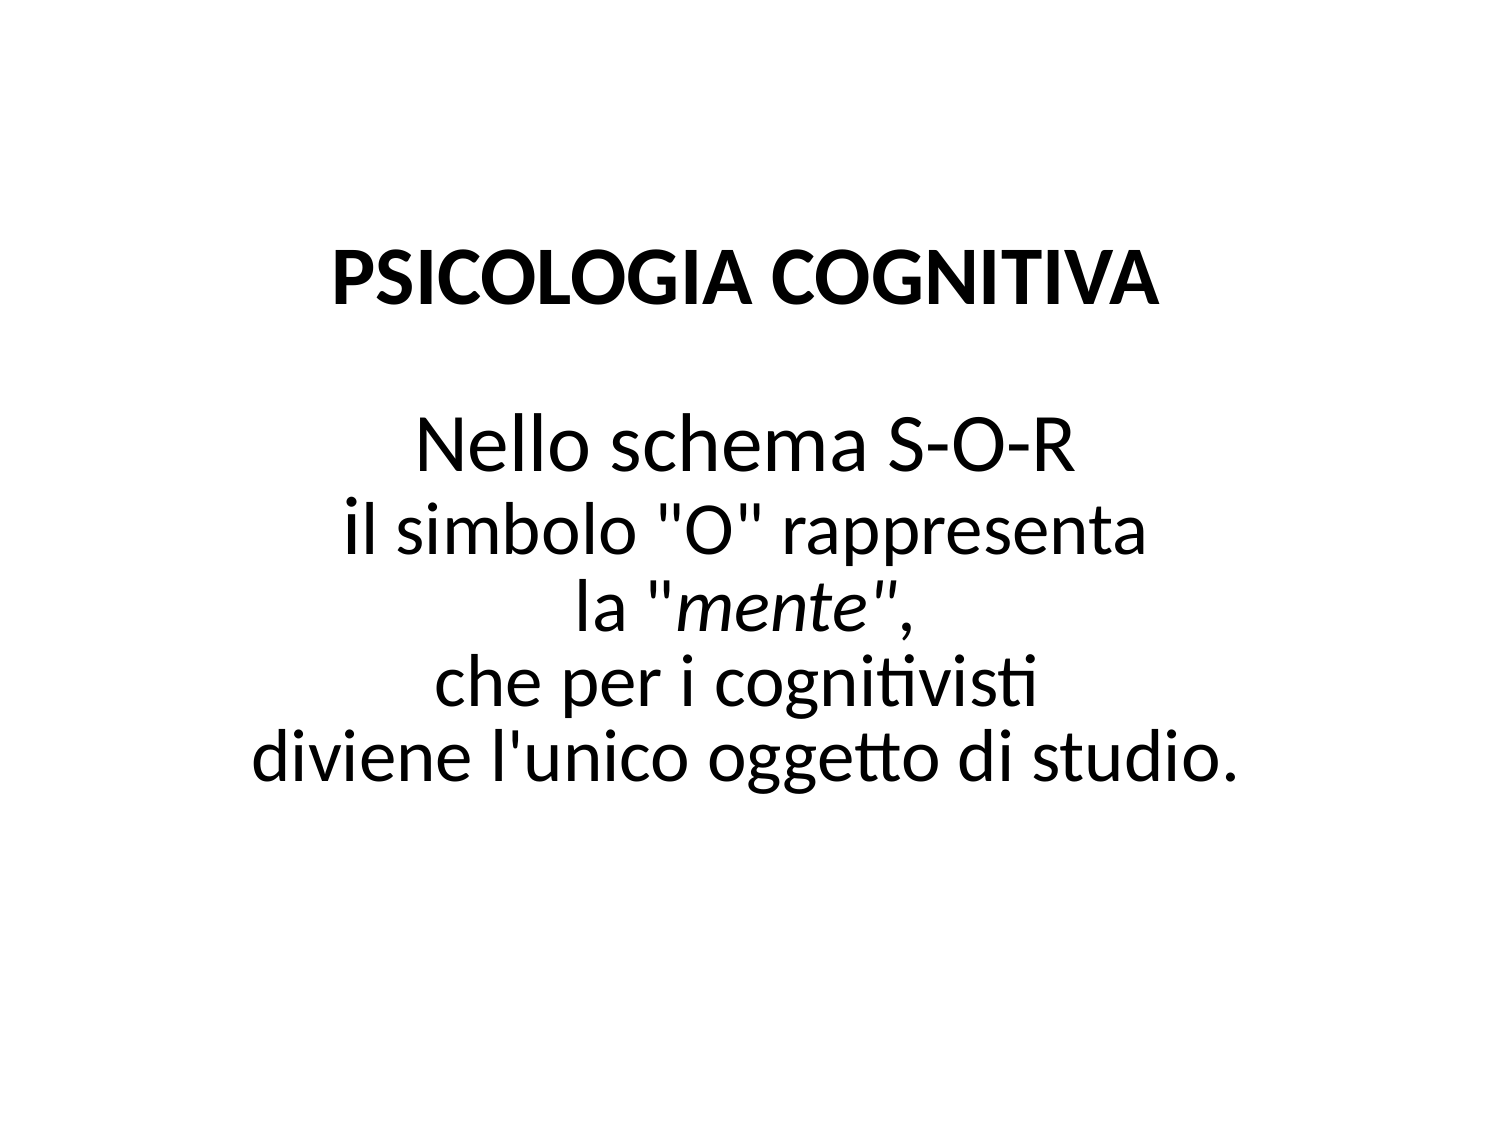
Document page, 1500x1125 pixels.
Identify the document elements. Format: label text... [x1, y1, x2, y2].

title PSICOLOGIA COGNITIVA Nello schema S-O-R il simbolo "O" rappresenta la "mente", che per i cognitivisti diviene l'unico oggetto di studio. [70, 180, 1421, 862]
